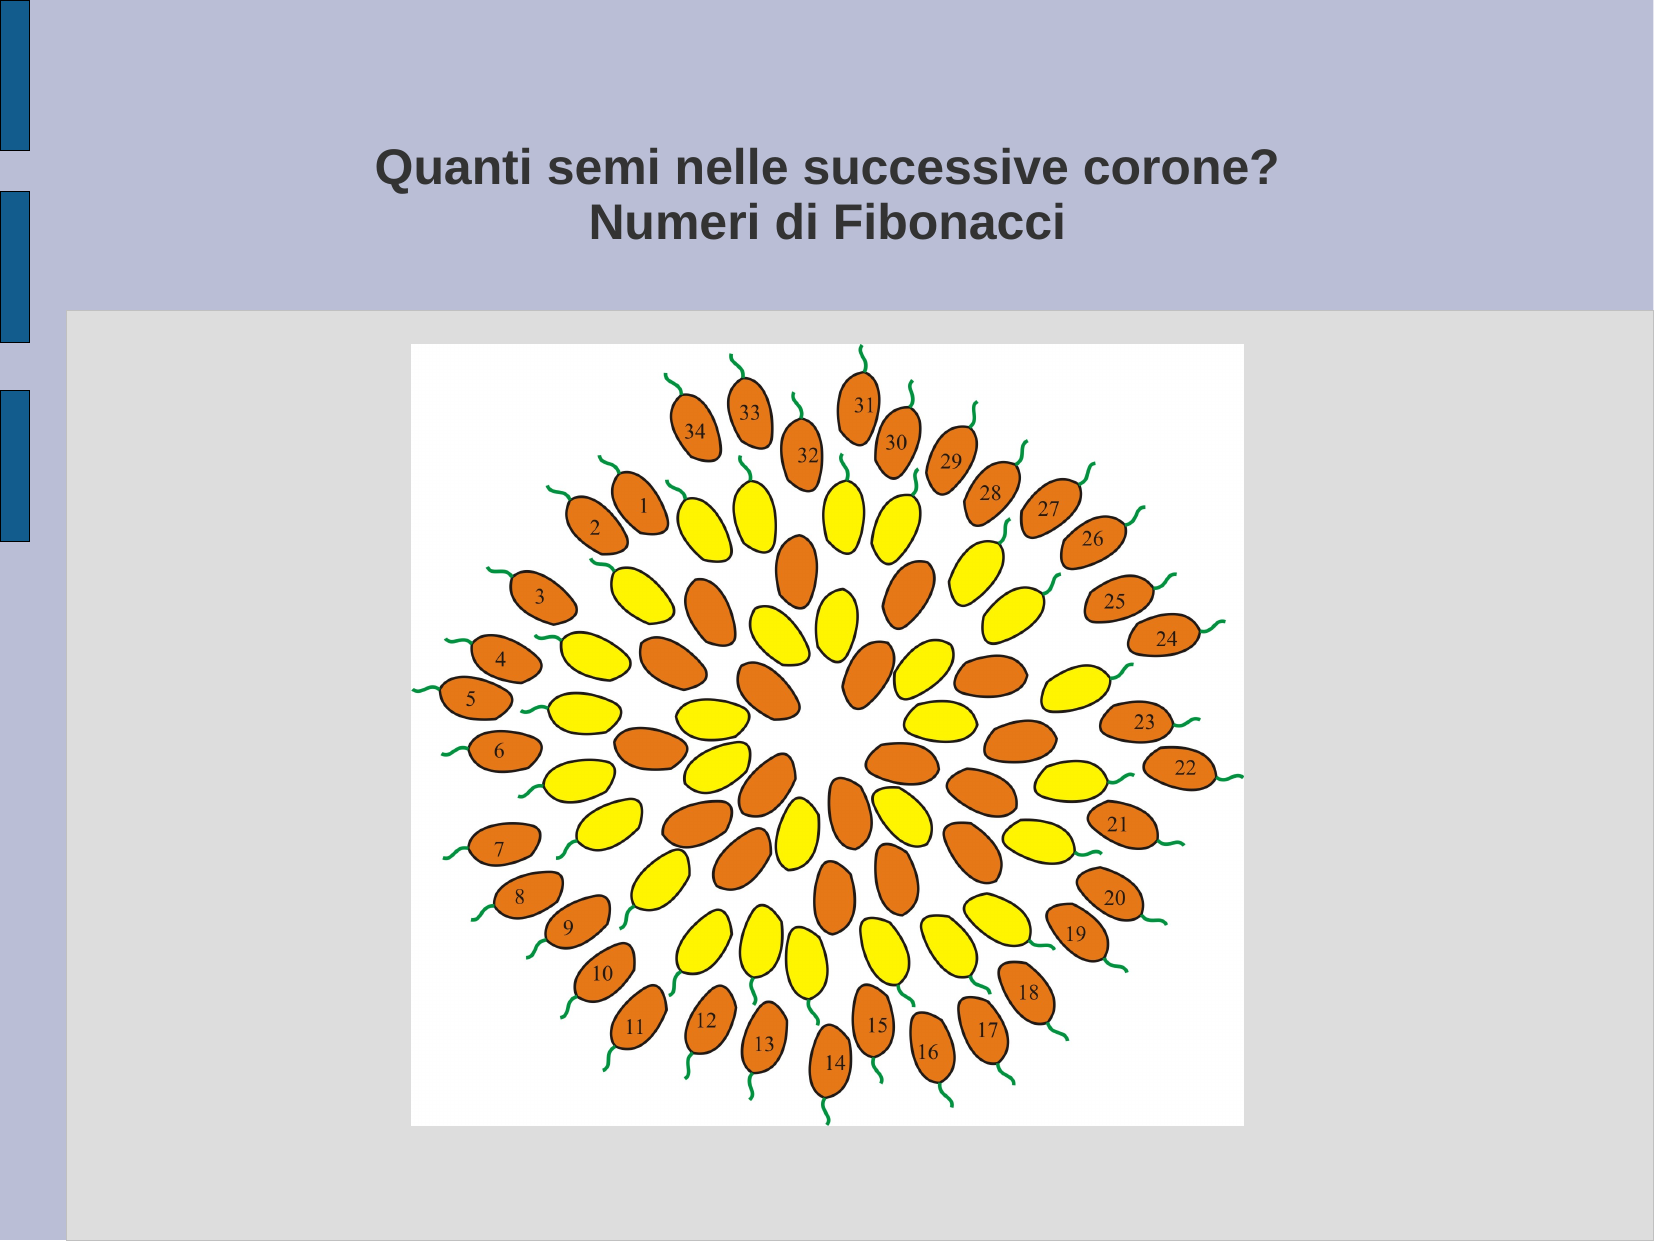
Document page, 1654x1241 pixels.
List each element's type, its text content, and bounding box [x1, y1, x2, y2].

title Quanti semi nelle successive corone? Numeri di Fibonacci [121, 91, 1534, 299]
picture [411, 344, 1244, 1126]
